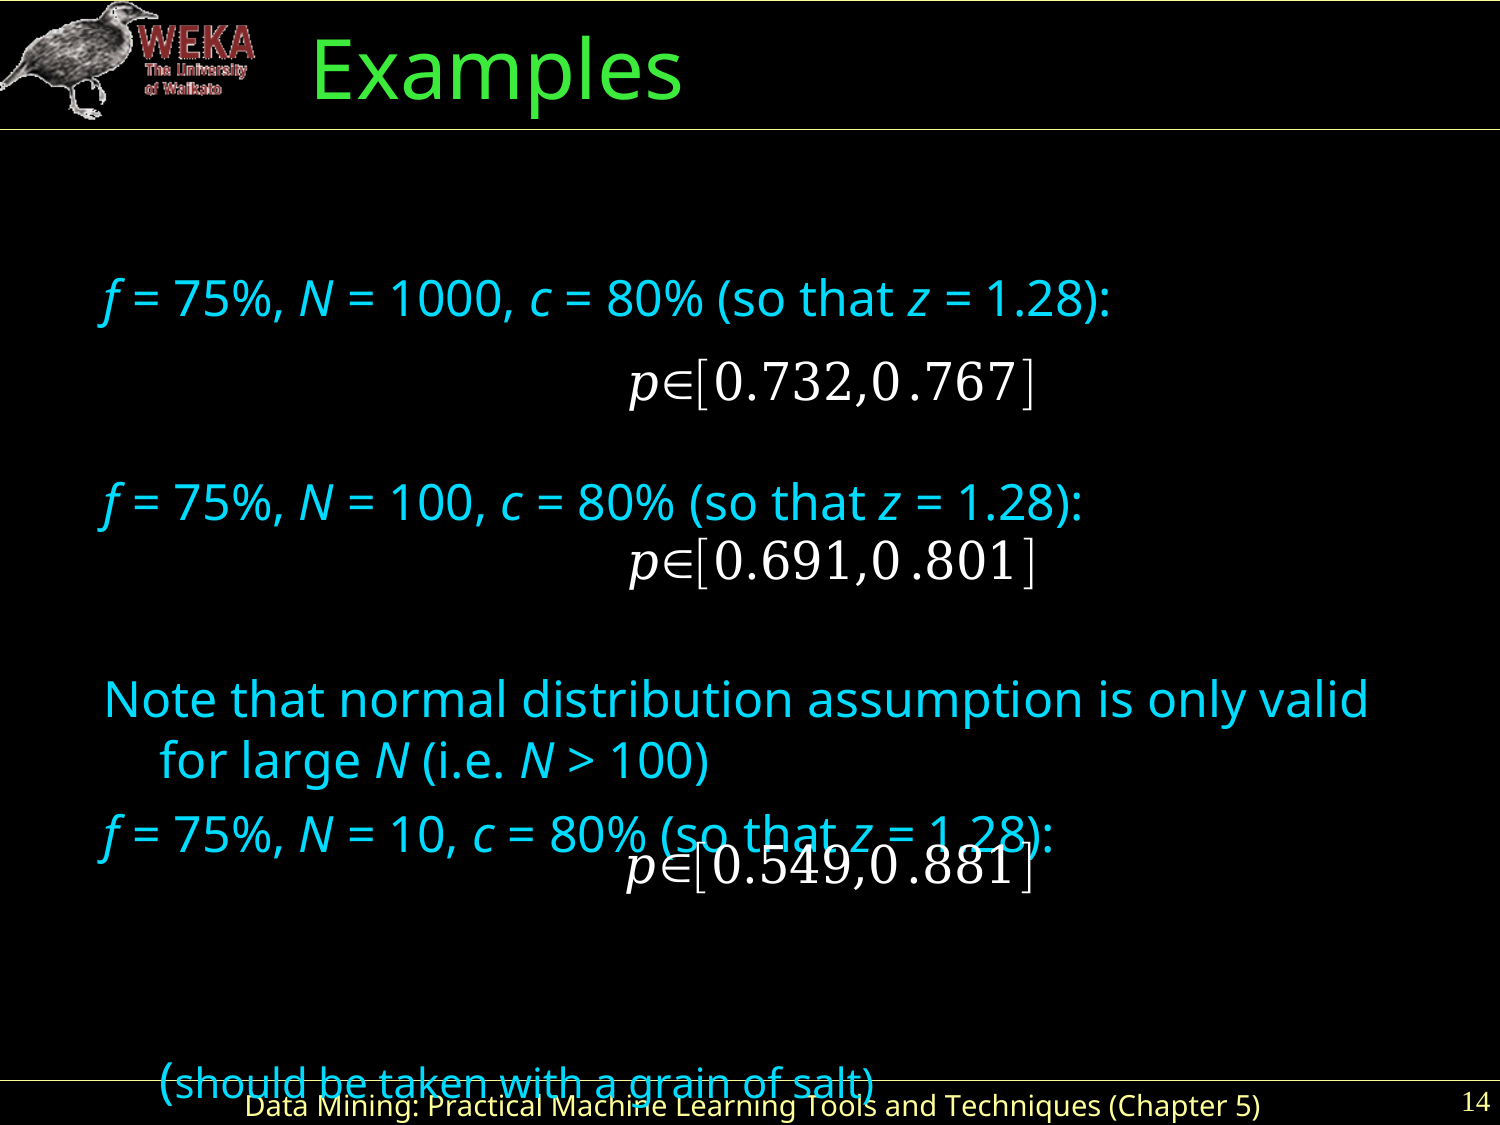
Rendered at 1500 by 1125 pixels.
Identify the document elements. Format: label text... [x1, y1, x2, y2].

chart [620, 531, 1043, 593]
picture [0, 1, 266, 129]
chart [620, 352, 1042, 414]
chart [617, 835, 1040, 897]
text_box f = 75%, N = 1000, c = 80% (so that z = 1.28): f = 75%, N = 100, c = 80% (so that z = 1.28): Note that normal distribution assumption is only valid for large N (i.e. N > 100) f = 75%, N = 10, c = 80% (so that z = 1.28): (should be taken with a grain of salt) [88, 260, 1388, 1034]
title Examples [295, 0, 1500, 148]
